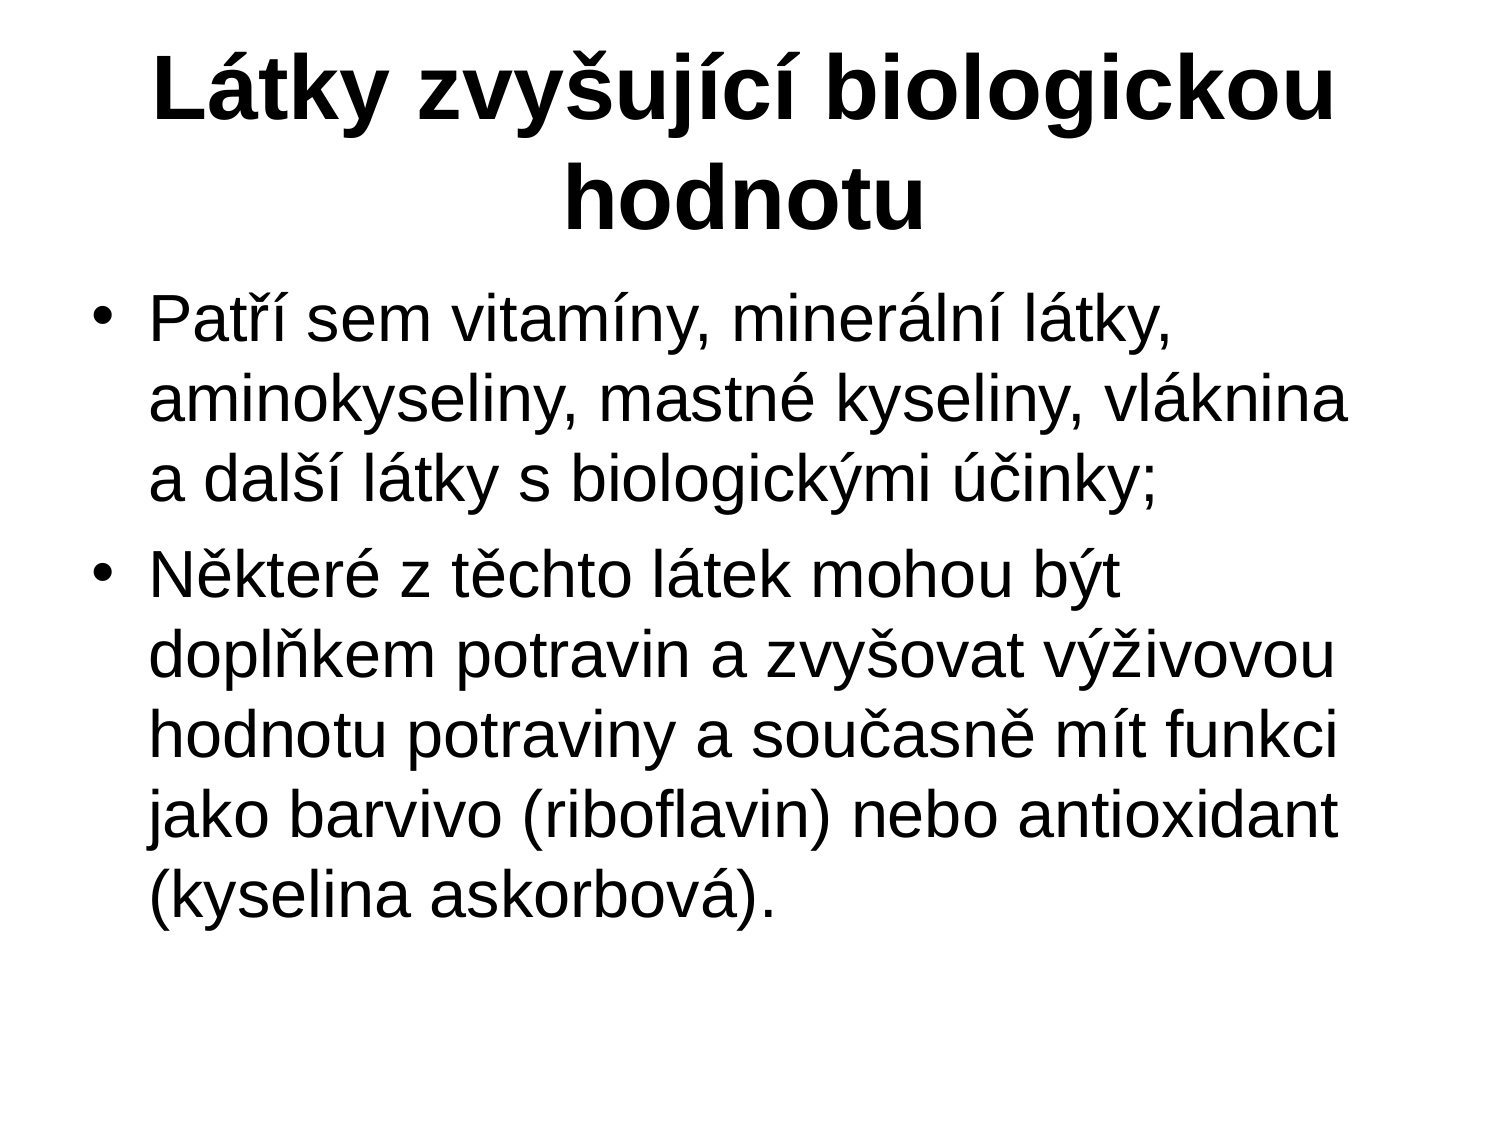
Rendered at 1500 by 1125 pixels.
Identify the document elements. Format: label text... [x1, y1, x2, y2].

list Patří sem vitamíny, minerální látky, aminokyseliny, mastné kyseliny, vláknina a další látky s biologickými účinky; Některé z těchto látek mohou být doplňkem potravin a zvyšovat výživovou hodnotu potraviny a současně mít funkci jako barvivo (riboflavin) nebo antioxidant (kyselina askorbová). [76, 267, 1427, 1010]
title Látky zvyšující biologickou hodnotu [70, 19, 1421, 365]
